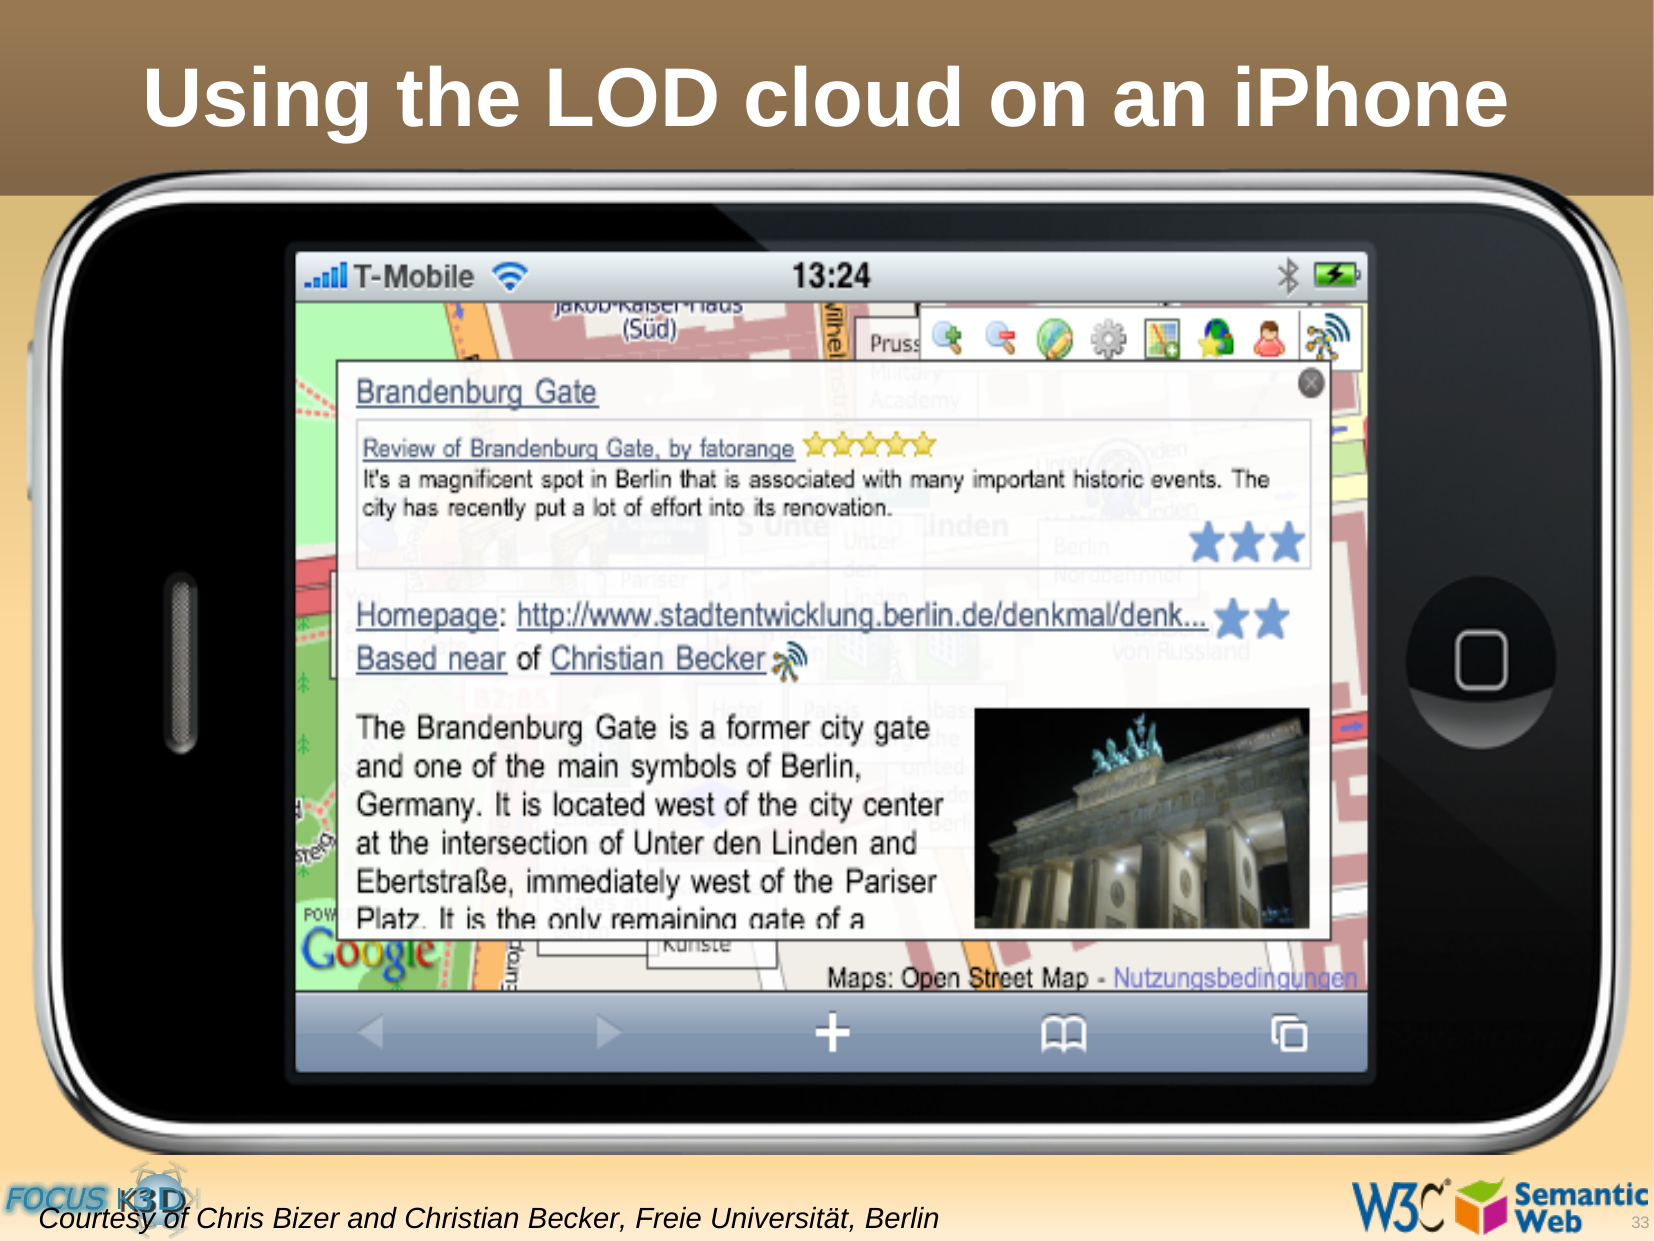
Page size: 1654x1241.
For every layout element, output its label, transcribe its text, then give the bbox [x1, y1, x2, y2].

title Using the LOD cloud on an iPhone [0, 0, 1654, 196]
picture [0, 168, 1654, 1241]
text_box Courtesy of Chris Bizer and Christian Becker, Freie Universität, Berlin [23, 1192, 950, 1241]
